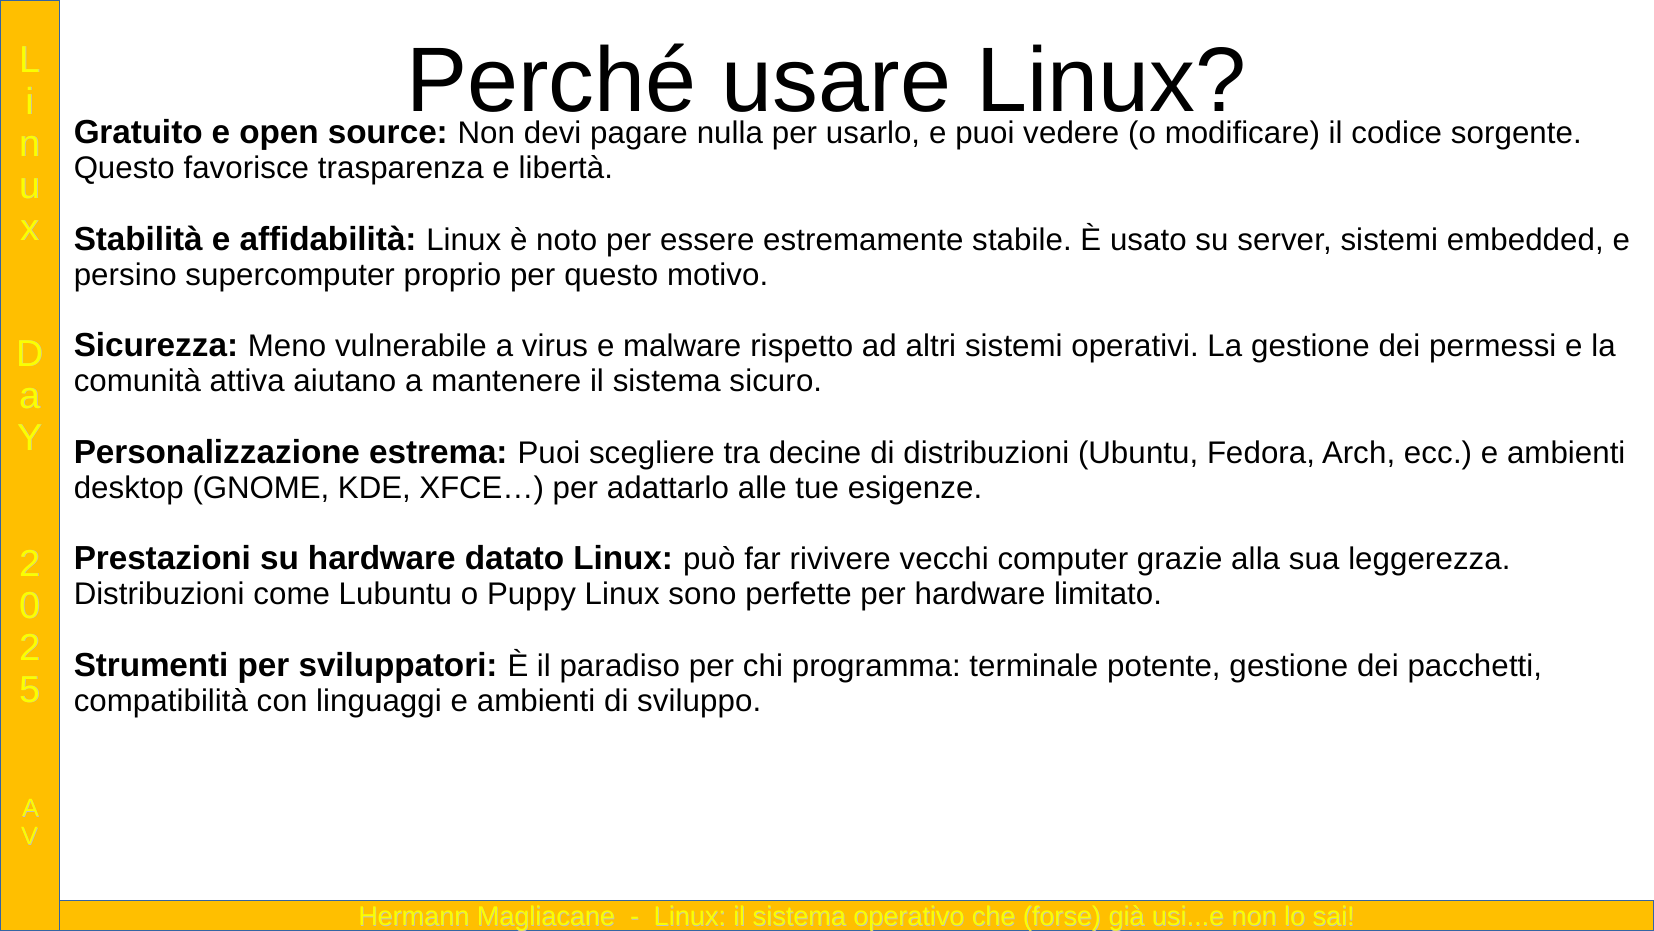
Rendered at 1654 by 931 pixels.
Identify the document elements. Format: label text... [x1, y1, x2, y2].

title Perché usare Linux? [82, 1, 1571, 106]
text_box Gratuito e open source: Non devi pagare nulla per usarlo, e puoi vedere (o modificare) il codice sorgente. Questo favorisce trasparenza e libertà. Stabilità e affidabilità: Linux è noto per essere estremamente stabile. È usato su server, sistemi embedded, e persino supercomputer proprio per questo motivo. Sicurezza: Meno vulnerabile a virus e malware rispetto ad altri sistemi operativi. La gestione dei permessi e la comunità attiva aiutano a mantenere il sistema sicuro. Personalizzazione estrema: Puoi scegliere tra decine di distribuzioni (Ubuntu, Fedora, Arch, ecc.) e ambienti desktop (GNOME, KDE, XFCE…) per adattarlo alle tue esigenze. Prestazioni su hardware datato Linux: può far rivivere vecchi computer grazie alla sua leggerezza. Distribuzioni come Lubuntu o Puppy Linux sono perfette per hardware limitato. Strumenti per sviluppatori: È il paradiso per chi programma: terminale potente, gestione dei pacchetti, compatibilità con linguaggi e ambienti di sviluppo. [59, 106, 1654, 931]
text_box L i n u x D a Y 2 0 2 5 AV [0, 0, 60, 931]
